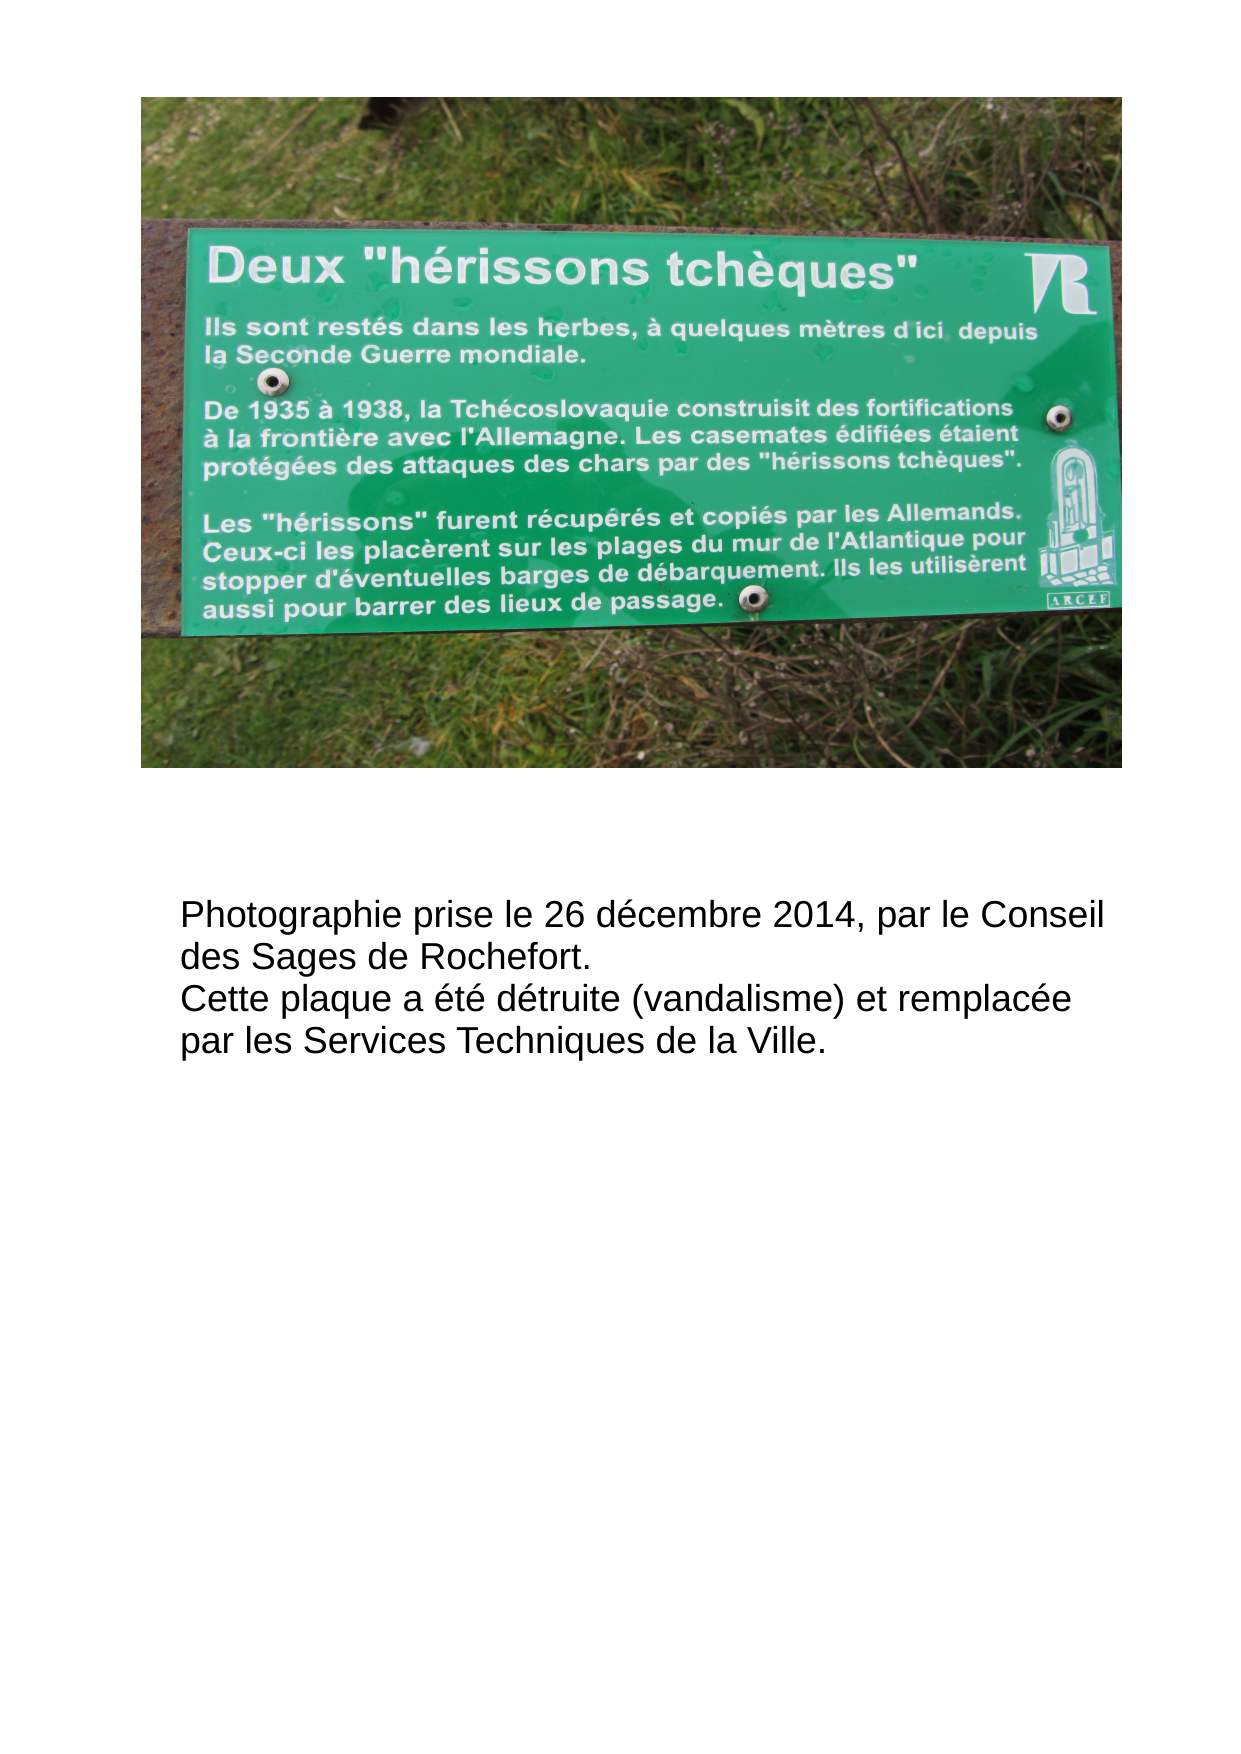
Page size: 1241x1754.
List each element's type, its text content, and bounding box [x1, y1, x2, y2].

text_box Photographie prise le 26 décembre 2014, par le Conseil des Sages de Rochefort. Cette plaque a été détruite (vandalisme) et remplacée par les Services Techniques de la Ville. [165, 885, 1123, 1111]
picture [141, 97, 1122, 768]
